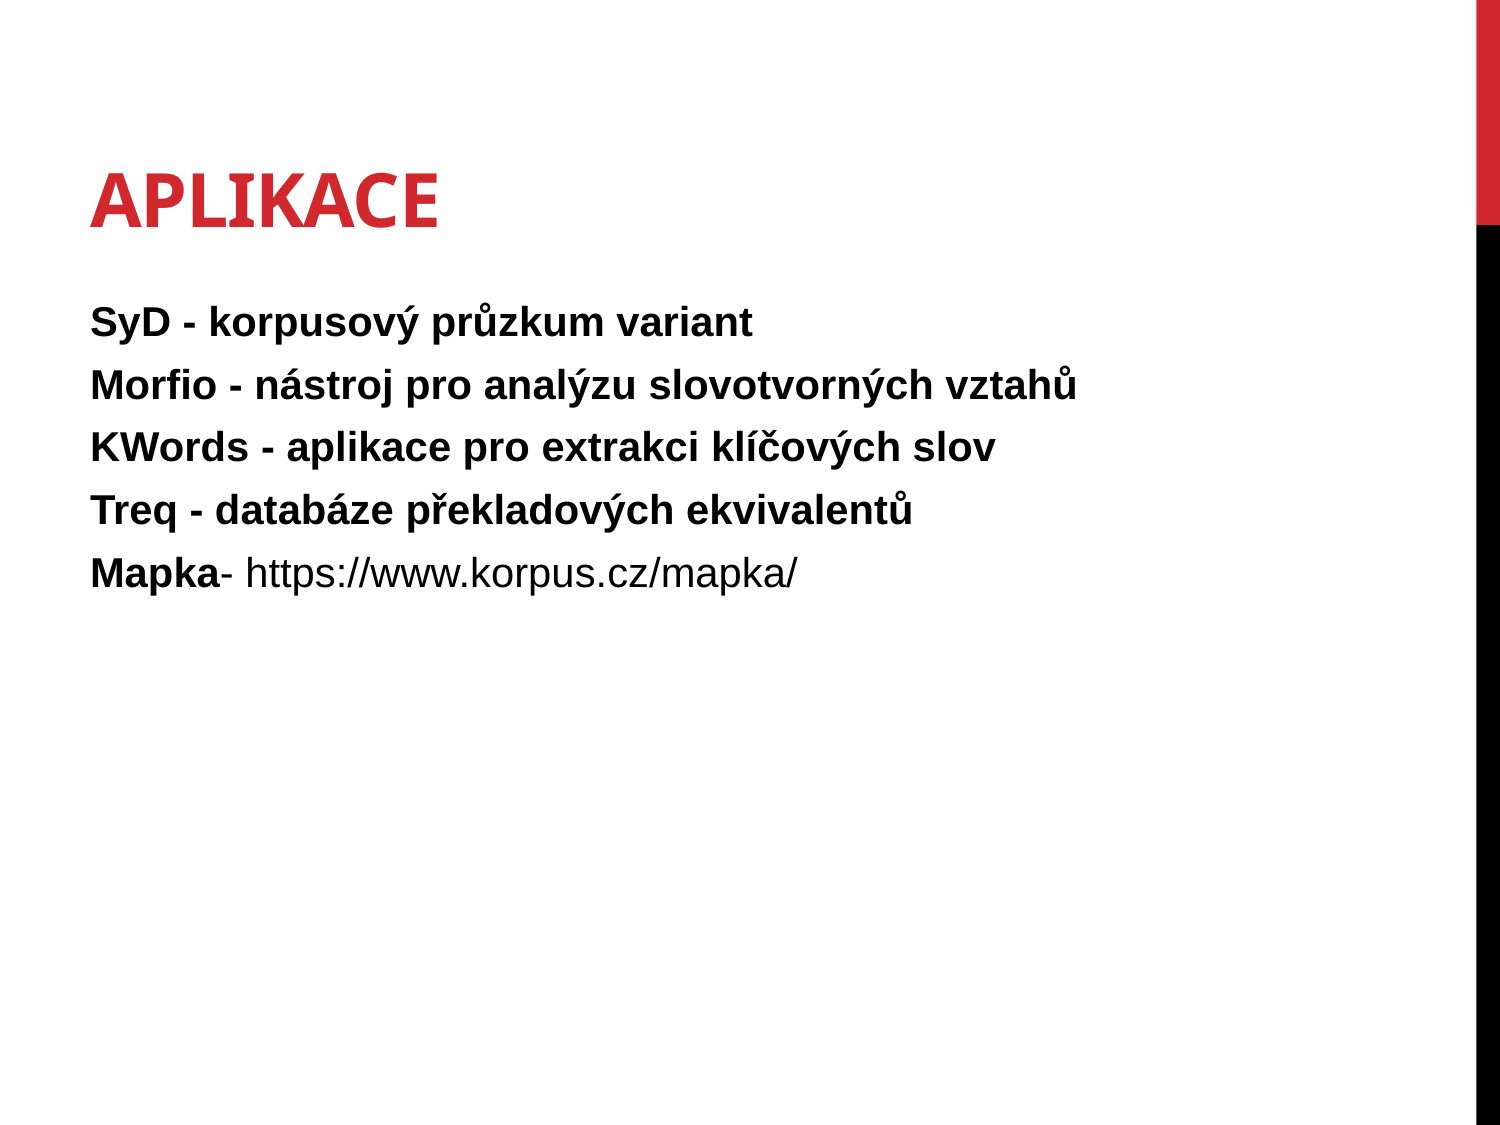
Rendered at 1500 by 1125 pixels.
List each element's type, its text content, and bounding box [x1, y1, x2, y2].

title APLIKACE [75, 25, 1026, 251]
list SyD - korpusový průzkum variant Morfio - nástroj pro analýzu slovotvorných vztahů KWords - aplikace pro extrakci klíčových slov Treq - databáze překladových ekvivalentů Mapka - https://www.korpus.cz/mapka/ [75, 287, 1326, 1005]
